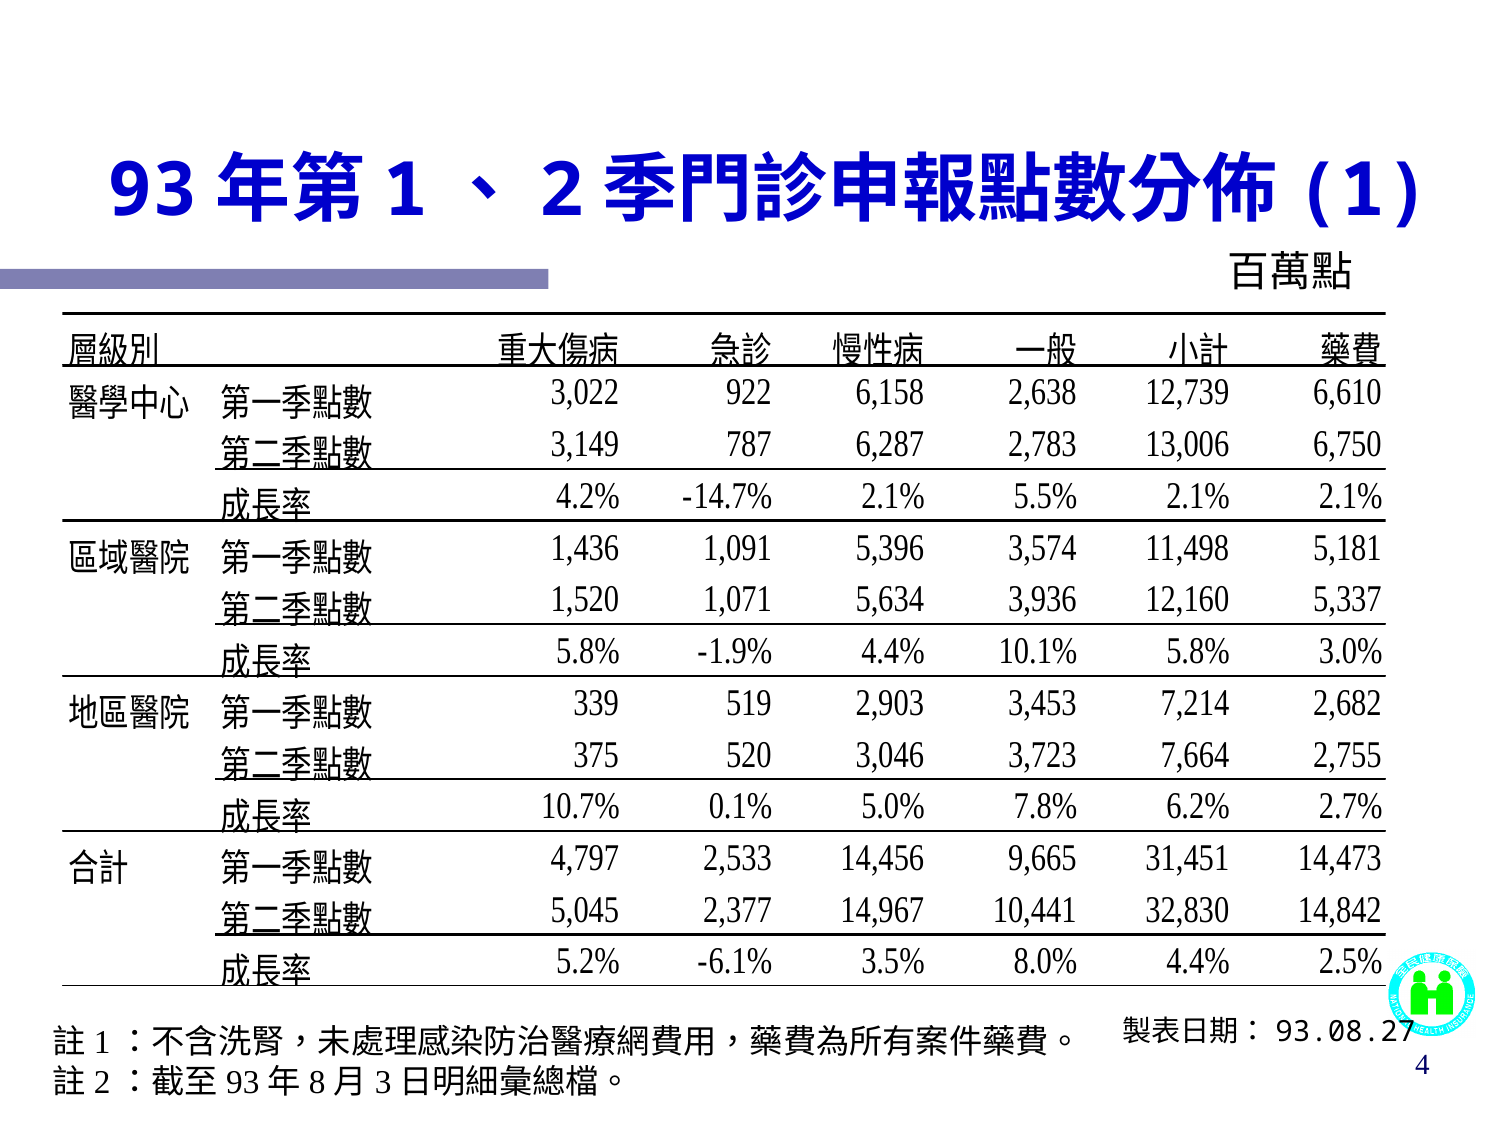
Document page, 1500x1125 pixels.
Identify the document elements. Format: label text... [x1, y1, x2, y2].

text_box 註1：不含洗腎，未處理感染防治醫療網費用，藥費為所有案件藥費。 註2：截至93年8月3日明細彙總檔。 [37, 1012, 1075, 1108]
text_box [1400, 1037, 1476, 1125]
chart [62, 312, 1388, 988]
title 93年第1、2季門診申報點數分佈(1) [87, 50, 1451, 238]
text_box 百萬點 [1212, 237, 1368, 303]
text_box 製表日期：93.08.27 [1087, 1005, 1450, 1056]
